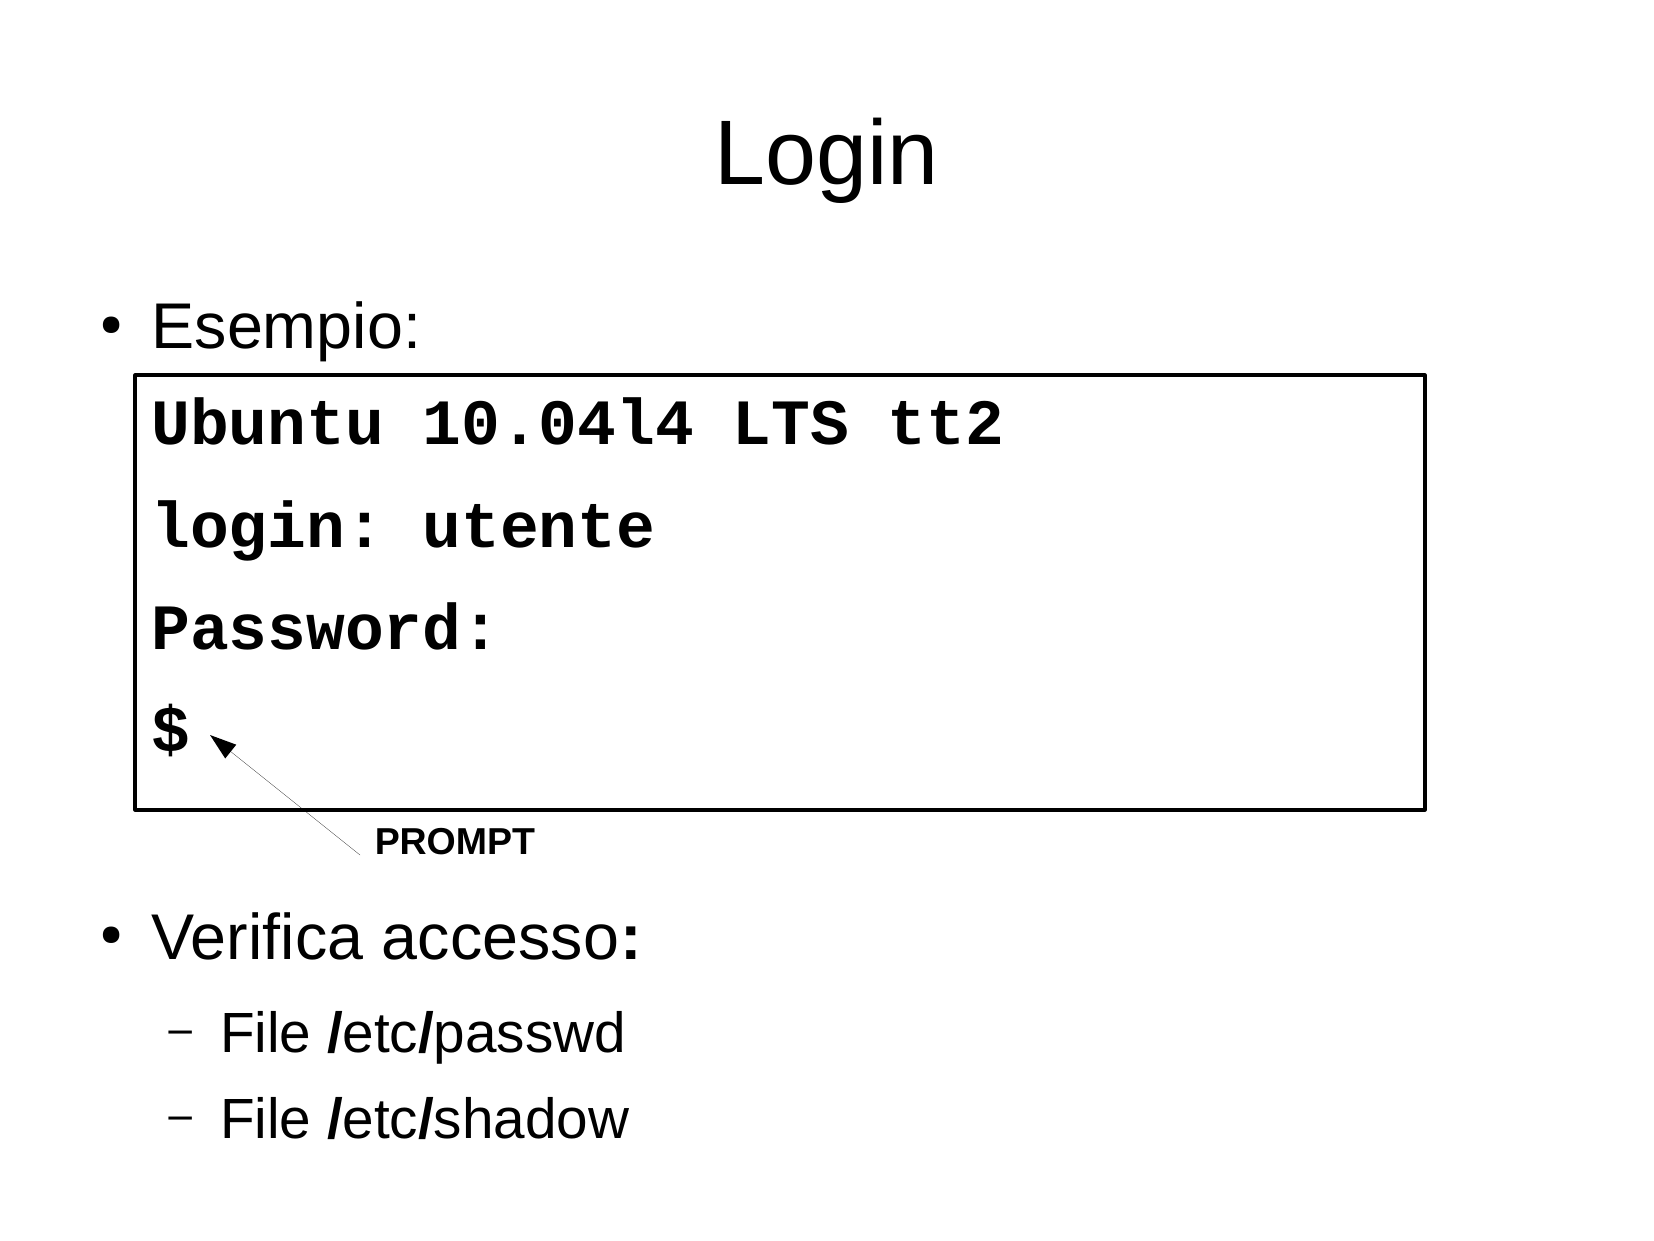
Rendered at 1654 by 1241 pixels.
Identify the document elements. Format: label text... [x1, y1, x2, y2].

title Login [82, 49, 1571, 257]
list Esempio: Ubuntu 10.04l4 LTS tt2 login: utente Password: $ Verifica accesso: File /etc/passwd File /etc/shadow [82, 290, 1538, 1156]
text_box PROMPT [360, 813, 736, 871]
